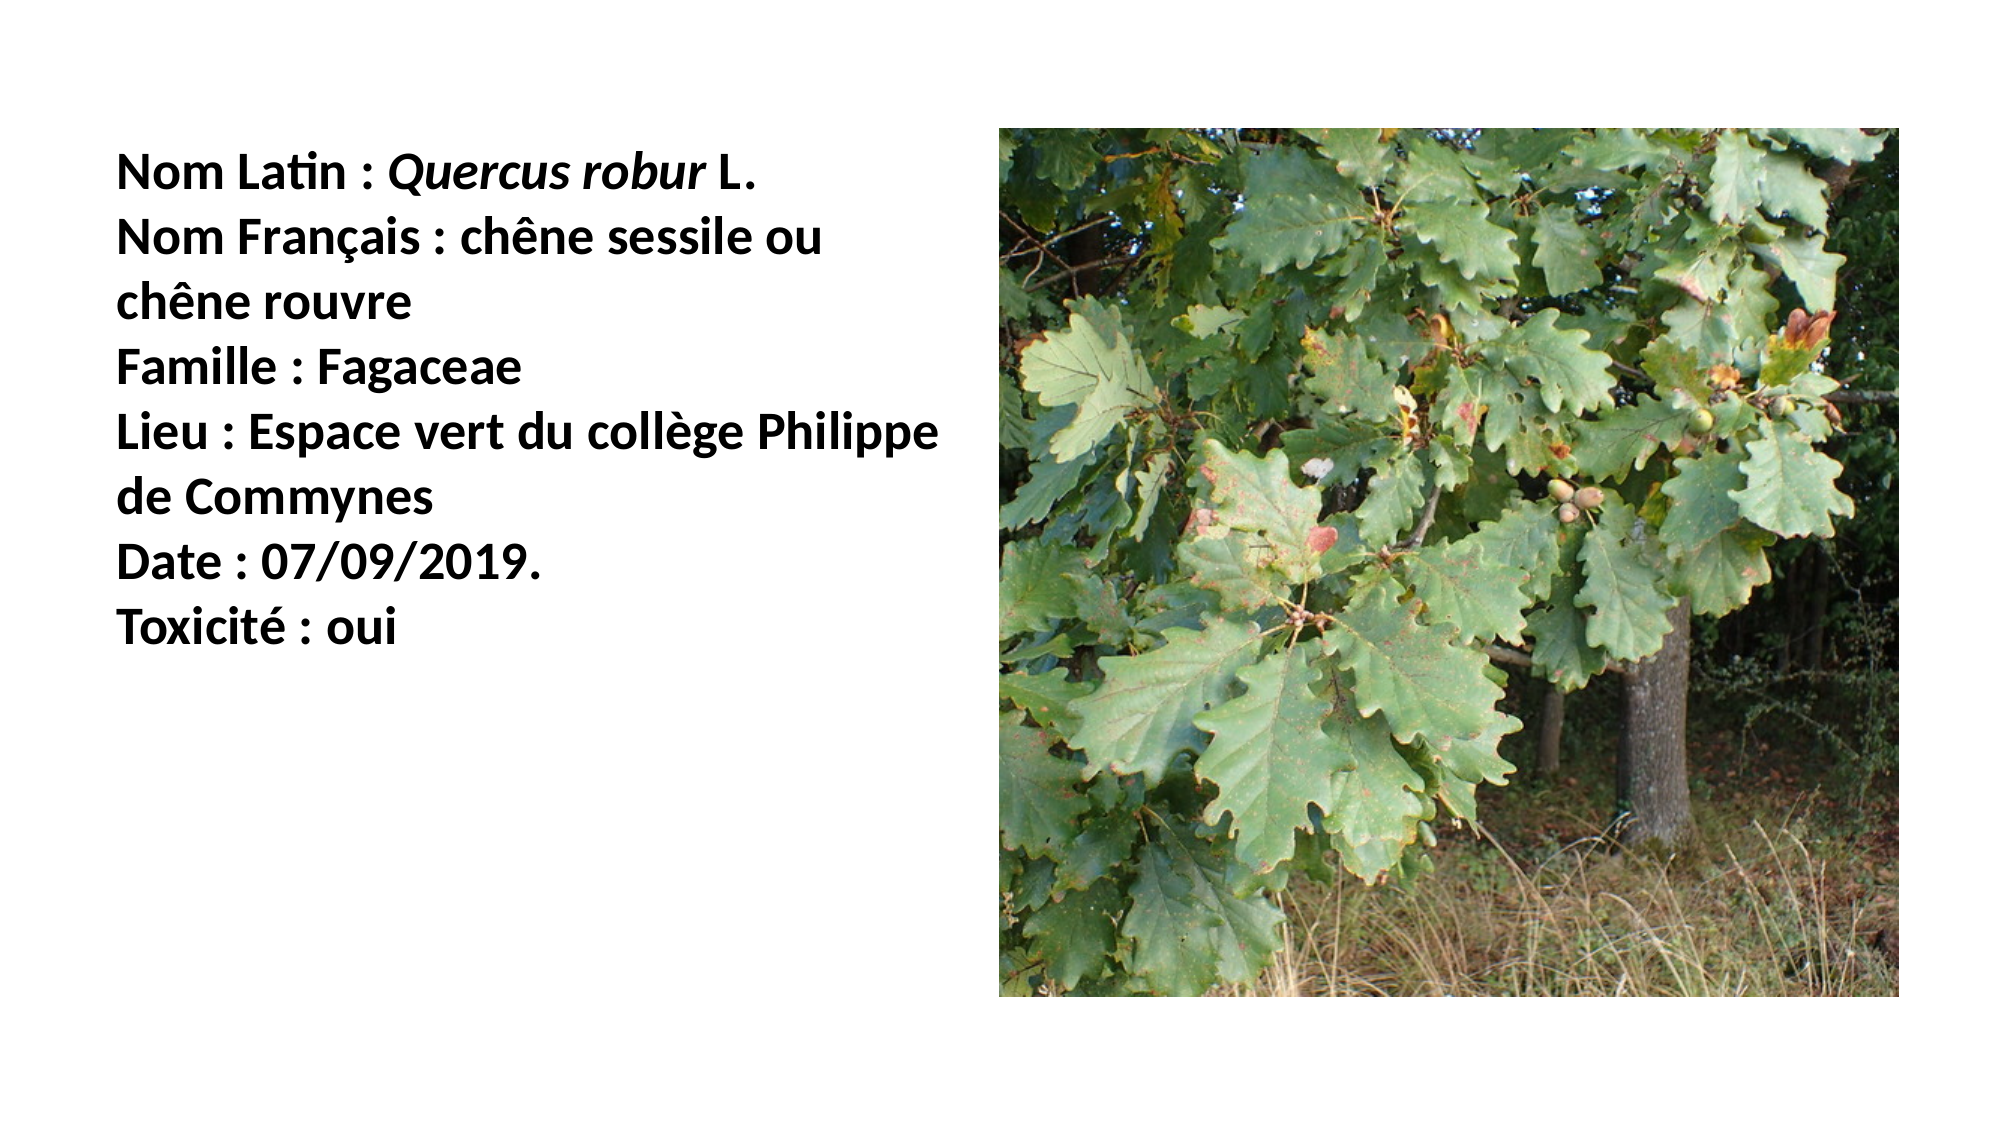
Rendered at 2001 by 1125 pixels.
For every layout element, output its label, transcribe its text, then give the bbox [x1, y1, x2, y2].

picture [999, 128, 1899, 997]
text_box Nom Latin : Quercus robur L. Nom Français : chêne sessile ou chêne rouvre Famille : Fagaceae Lieu : Espace vert du collège Philippe de Commynes Date : 07/09/2019. Toxicité : oui [101, 128, 967, 674]
